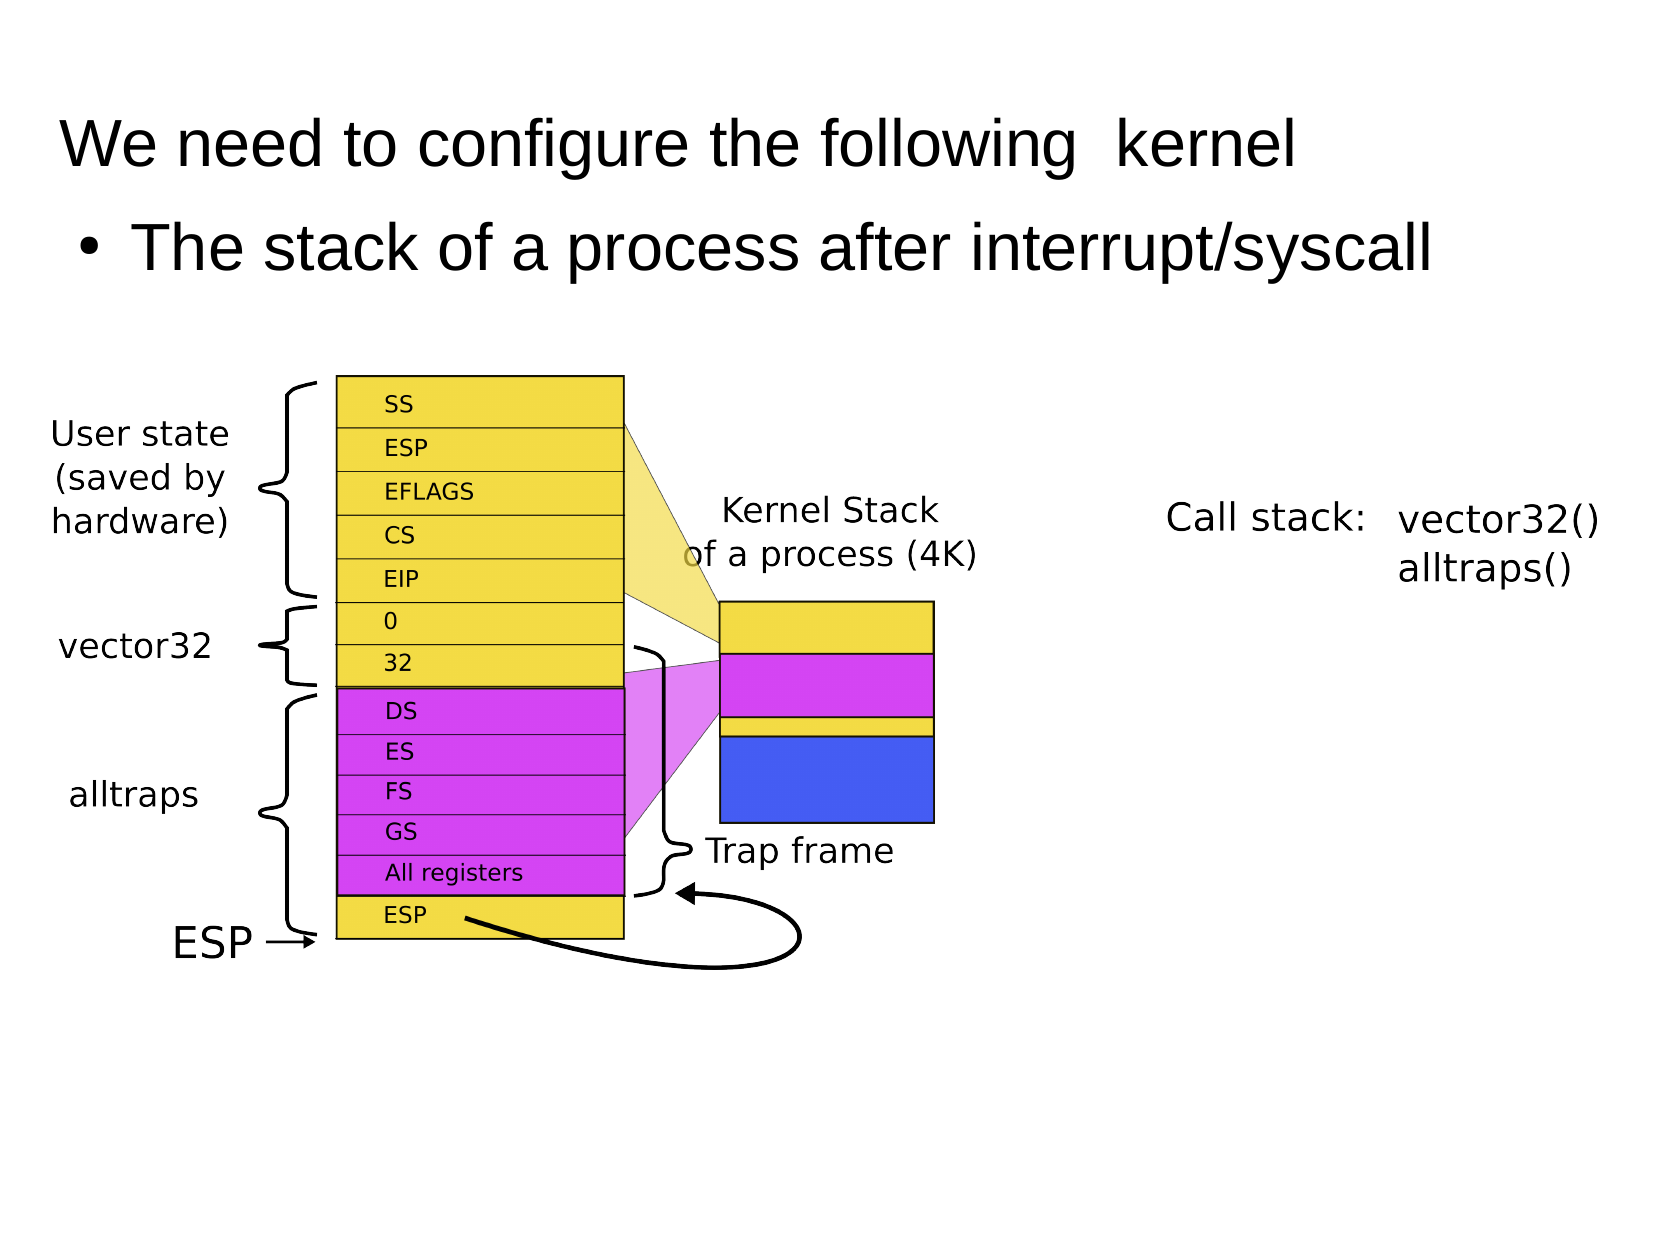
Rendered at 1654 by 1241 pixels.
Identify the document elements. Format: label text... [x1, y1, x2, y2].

picture [53, 375, 1597, 971]
list We need to configure the following kernel The stack of a process after interrupt/syscall [59, 105, 1448, 301]
